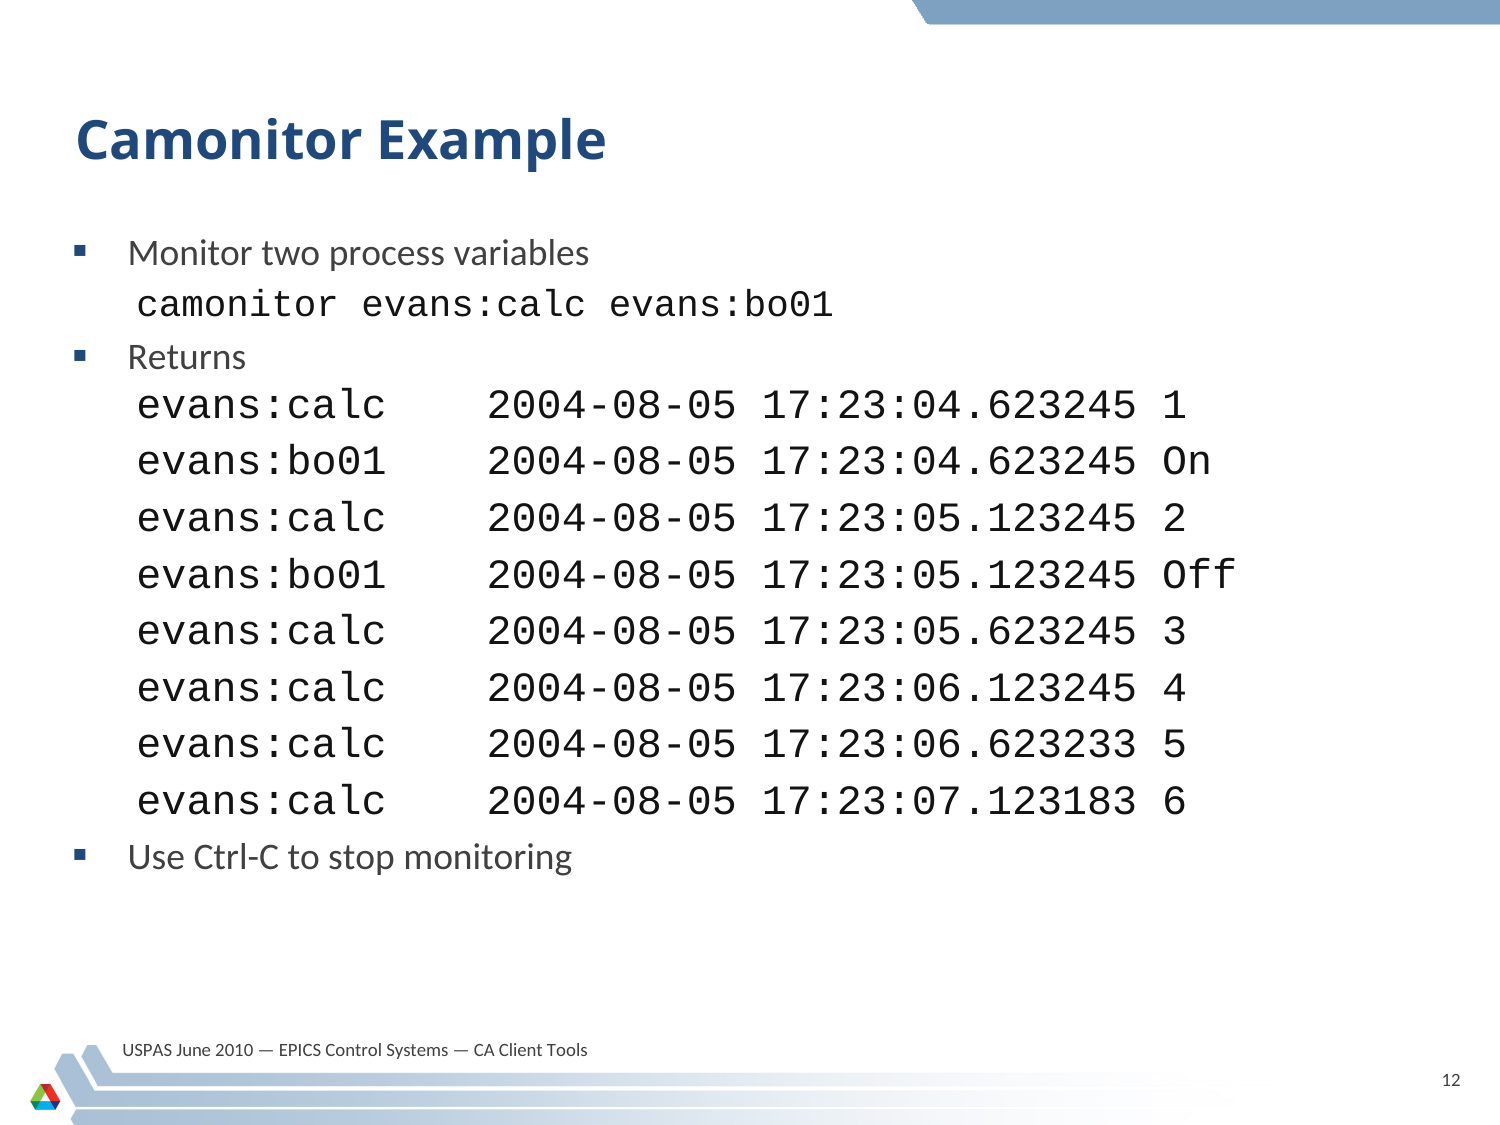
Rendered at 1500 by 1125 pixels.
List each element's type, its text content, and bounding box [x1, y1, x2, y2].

picture [0, 1037, 1500, 1125]
title Camonitor Example [75, 45, 1426, 233]
list Monitor two process variables camonitor evans:calc evans:bo01 Returns evans:calc 2004-08-05 17:23:04.623245 1 evans:bo01 2004-08-05 17:23:04.623245 On evans:calc 2004-08-05 17:23:05.123245 2 evans:bo01 2004-08-05 17:23:05.123245 Off evans:calc 2004-08-05 17:23:05.623245 3 evans:calc 2004-08-05 17:23:06.123245 4 evans:calc 2004-08-05 17:23:06.623233 5 evans:calc 2004-08-05 17:23:07.123183 6 Use Ctrl-C to stop monitoring [56, 229, 1359, 904]
picture [0, 0, 1500, 26]
